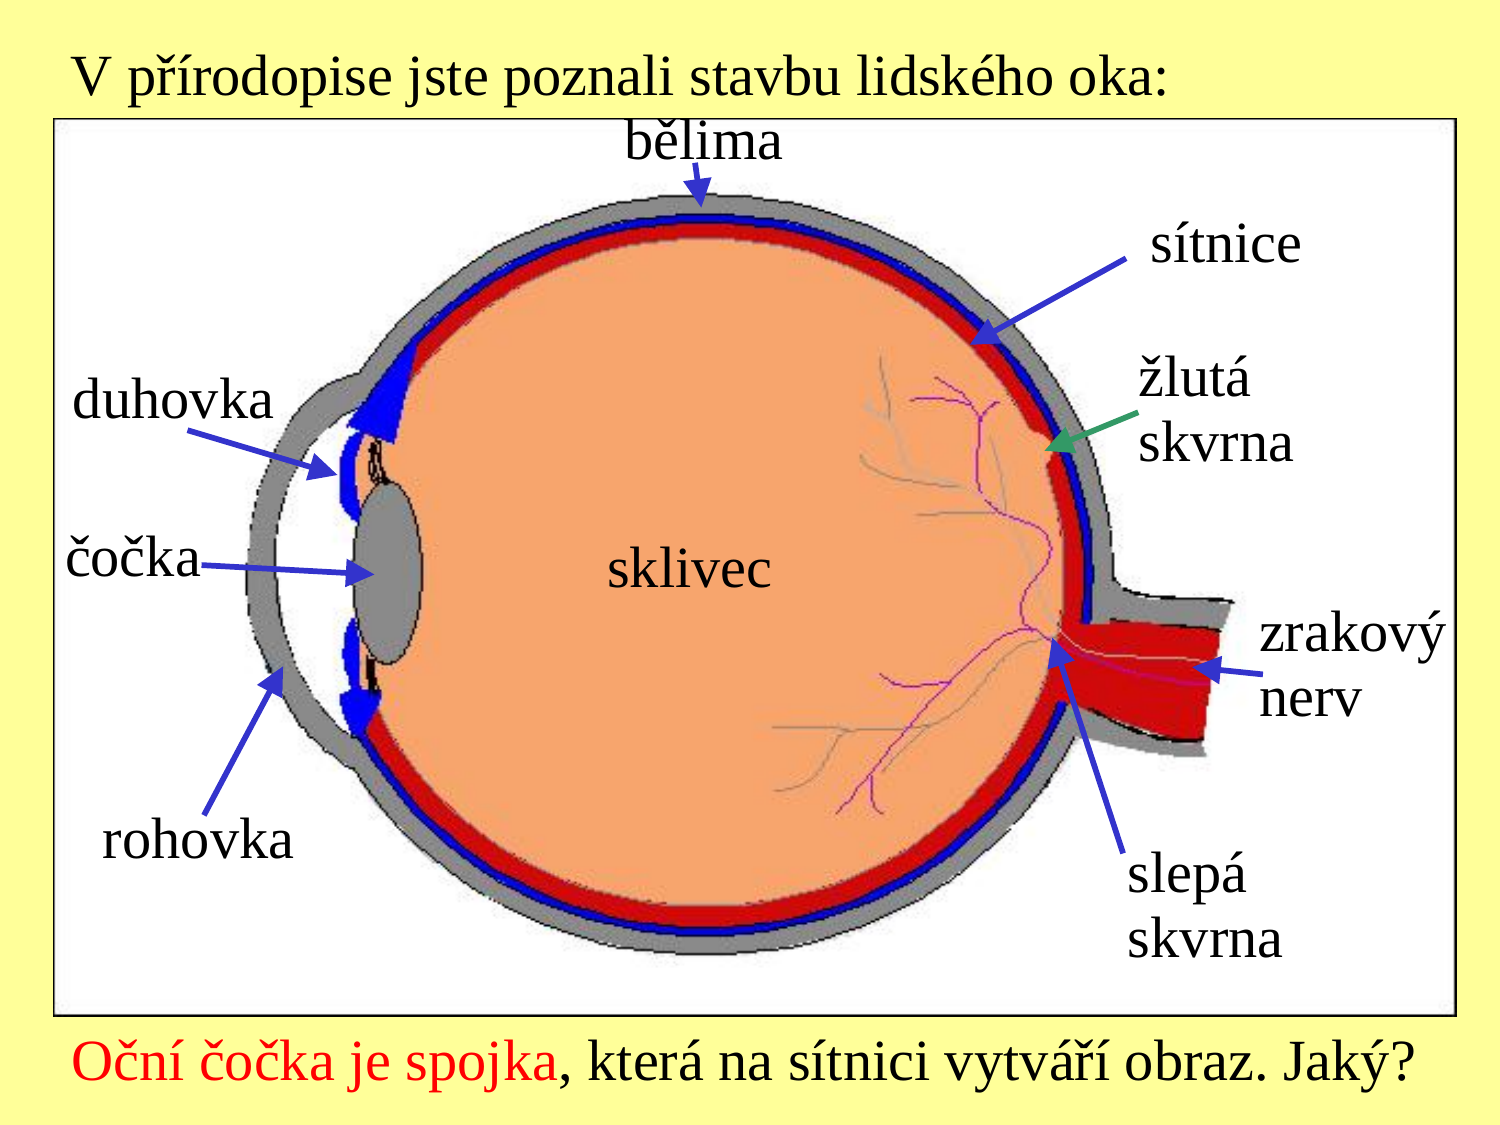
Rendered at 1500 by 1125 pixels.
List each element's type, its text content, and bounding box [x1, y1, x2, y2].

text_box zrakový nerv [1244, 592, 1463, 737]
text_box slepá skvrna [1113, 832, 1299, 978]
text_box V přírodopise jste poznali stavbu lidského oka: [56, 35, 1185, 116]
text_box rohovka [88, 798, 310, 879]
text_box žlutá skvrna [1123, 337, 1310, 482]
text_box Oční čočka je spojka, která na sítnici vytváří obraz. Jaký? [56, 1021, 1459, 1102]
text_box sítnice [1135, 202, 1318, 283]
text_box bělima [610, 99, 799, 180]
text_box sklivec [592, 527, 788, 608]
text_box duhovka [58, 359, 290, 440]
text_box čočka [50, 516, 216, 597]
picture [53, 118, 1457, 1017]
